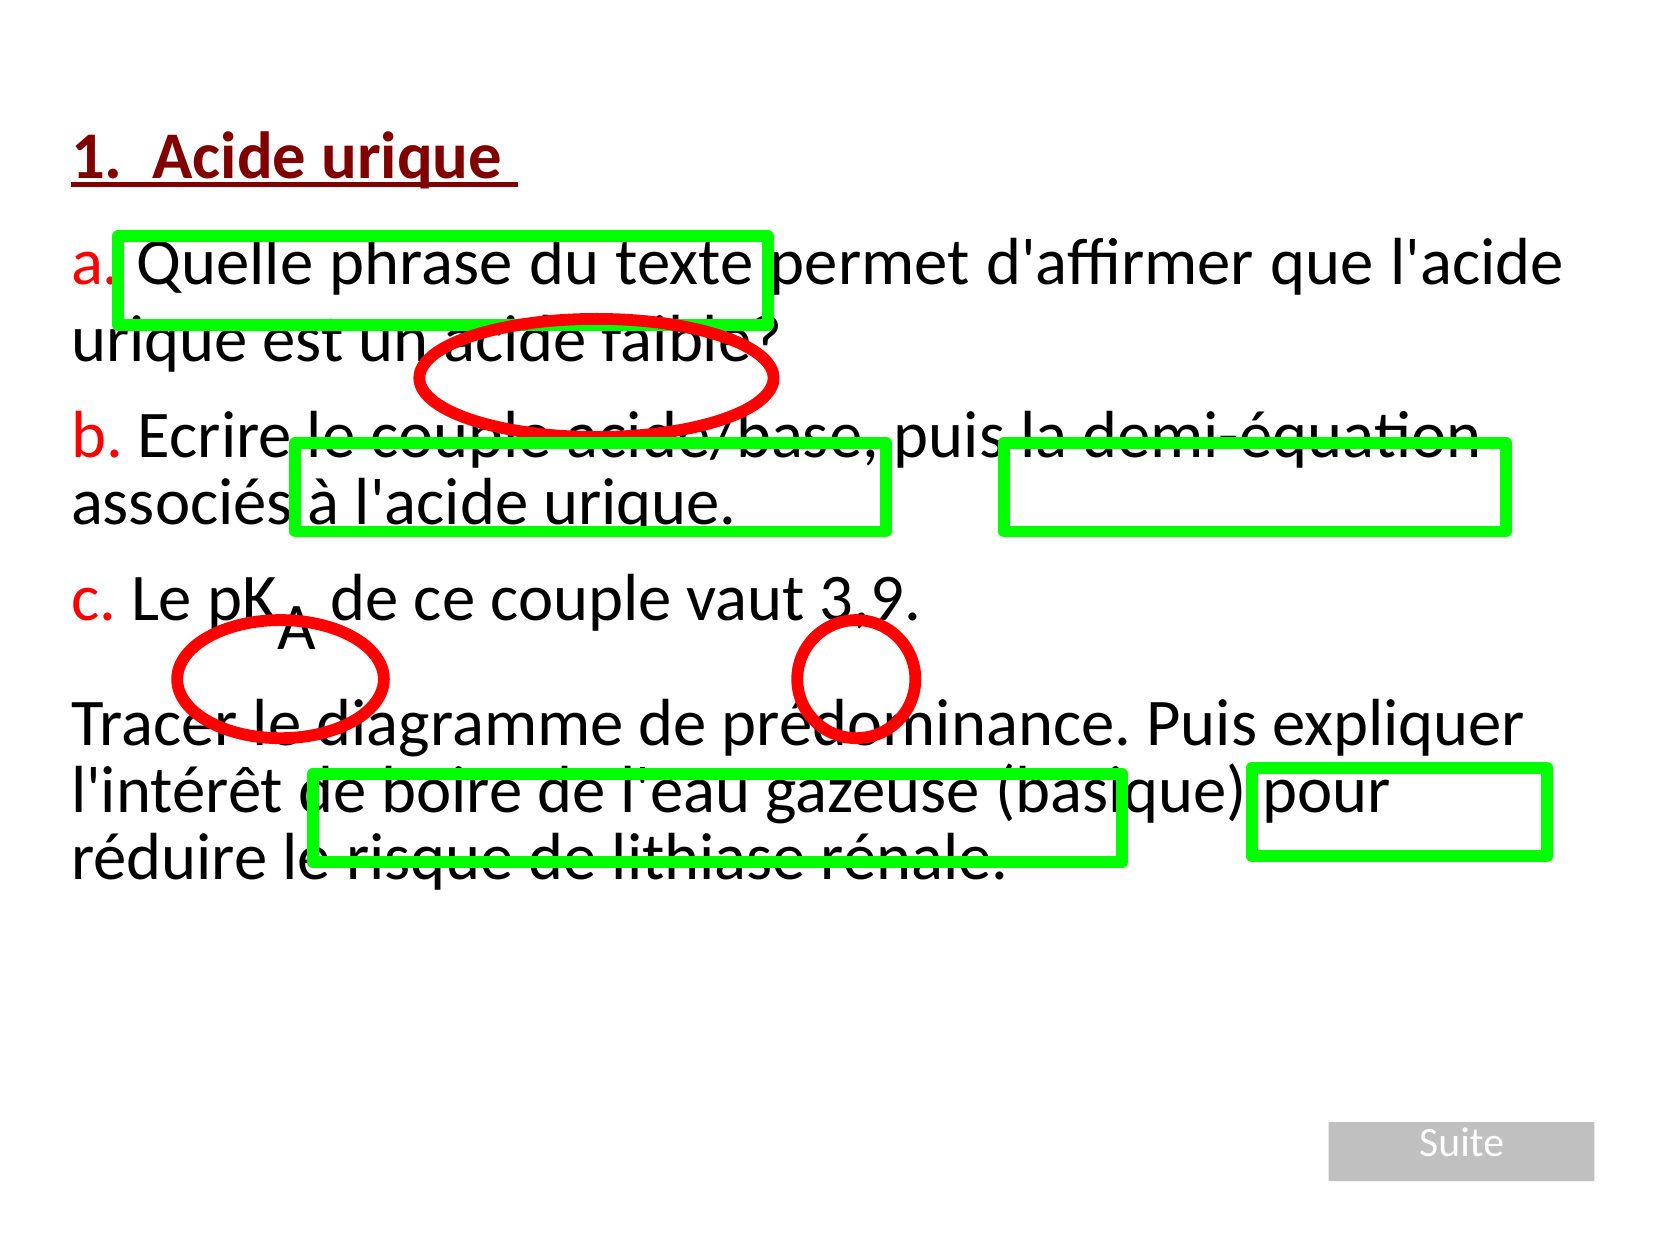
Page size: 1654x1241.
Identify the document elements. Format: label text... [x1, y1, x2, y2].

list 1. Acide urique a. Quelle phrase du texte permet d'affirmer que l'acide urique est un acide faible? b. Ecrire le couple acide/base, puis la demi-équation associés à l'acide urique. c. Le pKA de ce couple vaut 3,9. Tracer le diagramme de prédominance. Puis expliquer l'intérêt de boire de l'eau gazeuse (basique) pour réduire le risque de lithiase rénale. [71, 118, 1565, 1147]
list Suite [1328, 1122, 1595, 1182]
